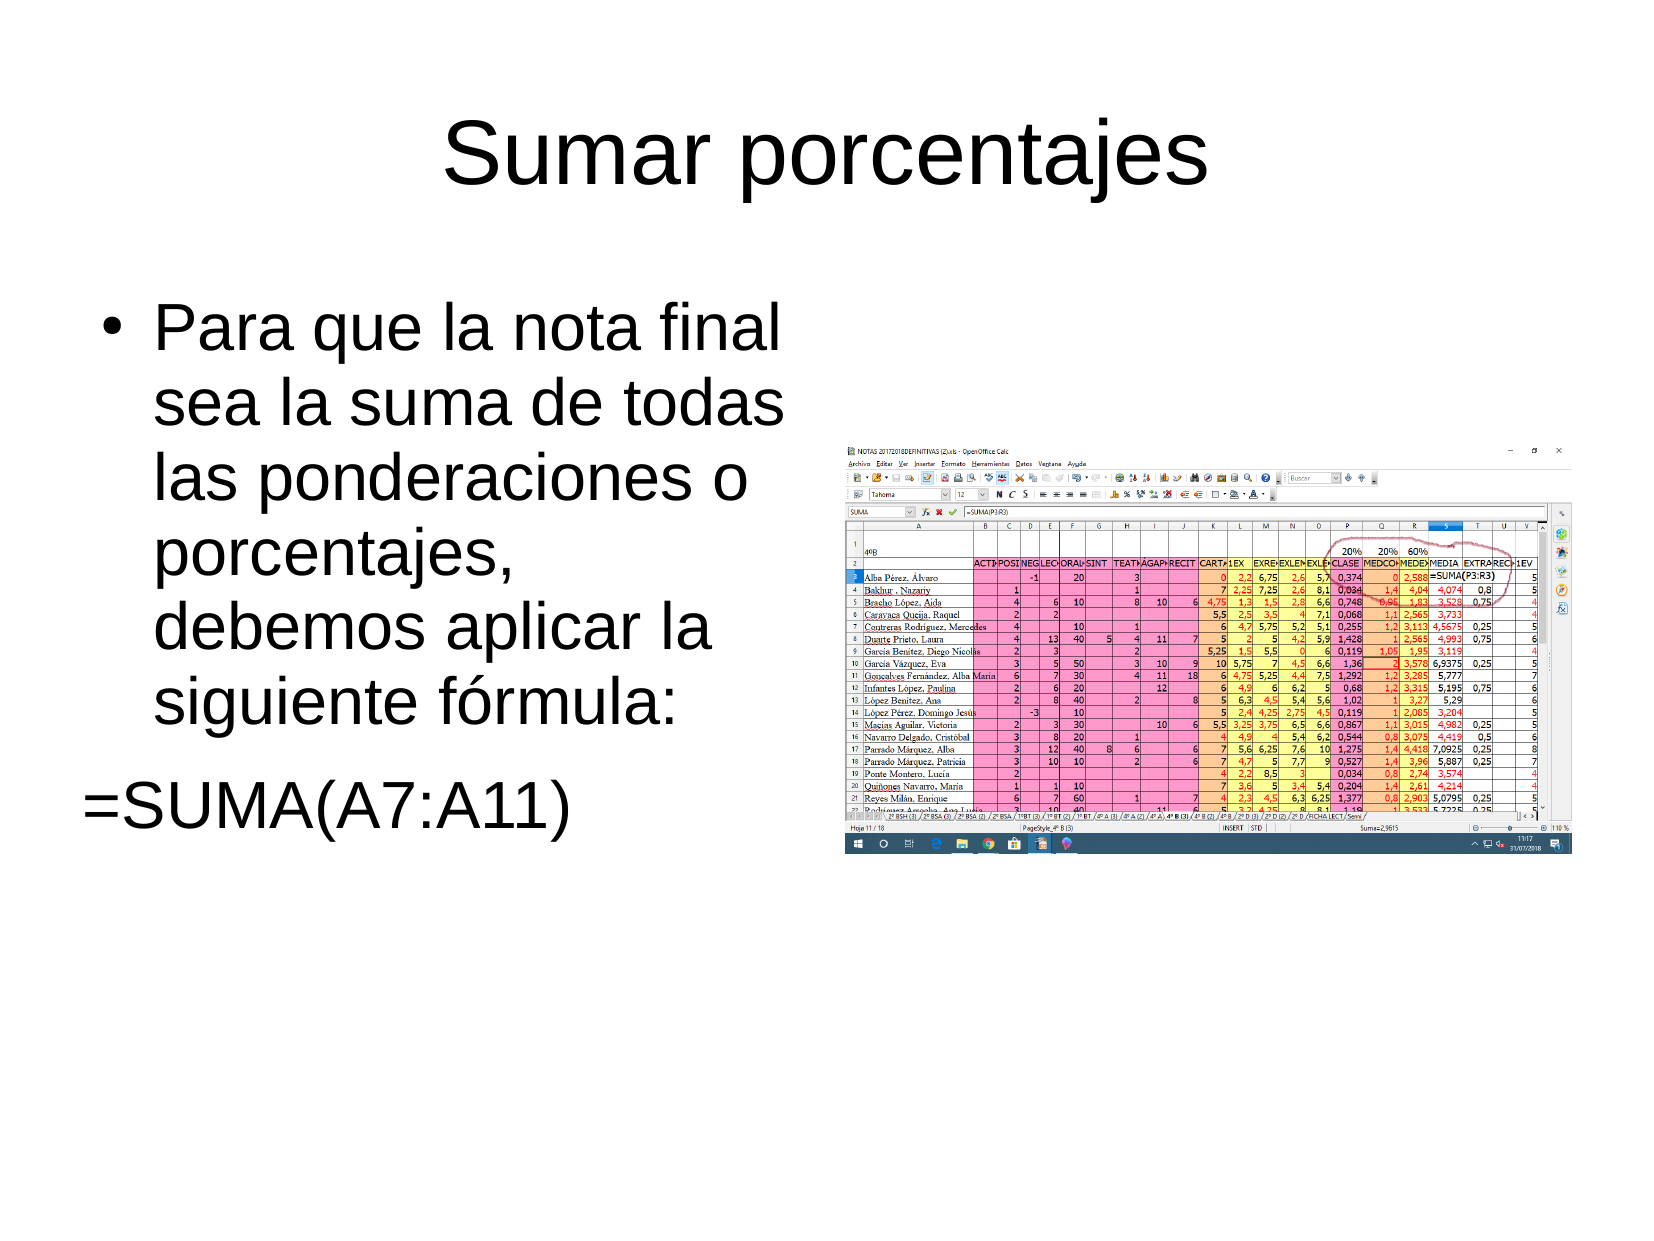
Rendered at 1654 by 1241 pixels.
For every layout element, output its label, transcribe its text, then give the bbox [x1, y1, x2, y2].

title Sumar porcentajes [82, 49, 1571, 257]
list Para que la nota final sea la suma de todas las ponderaciones o porcentajes, debemos aplicar la siguiente fórmula: =SUMA(A7:A11) [82, 290, 809, 1010]
picture [845, 445, 1572, 854]
